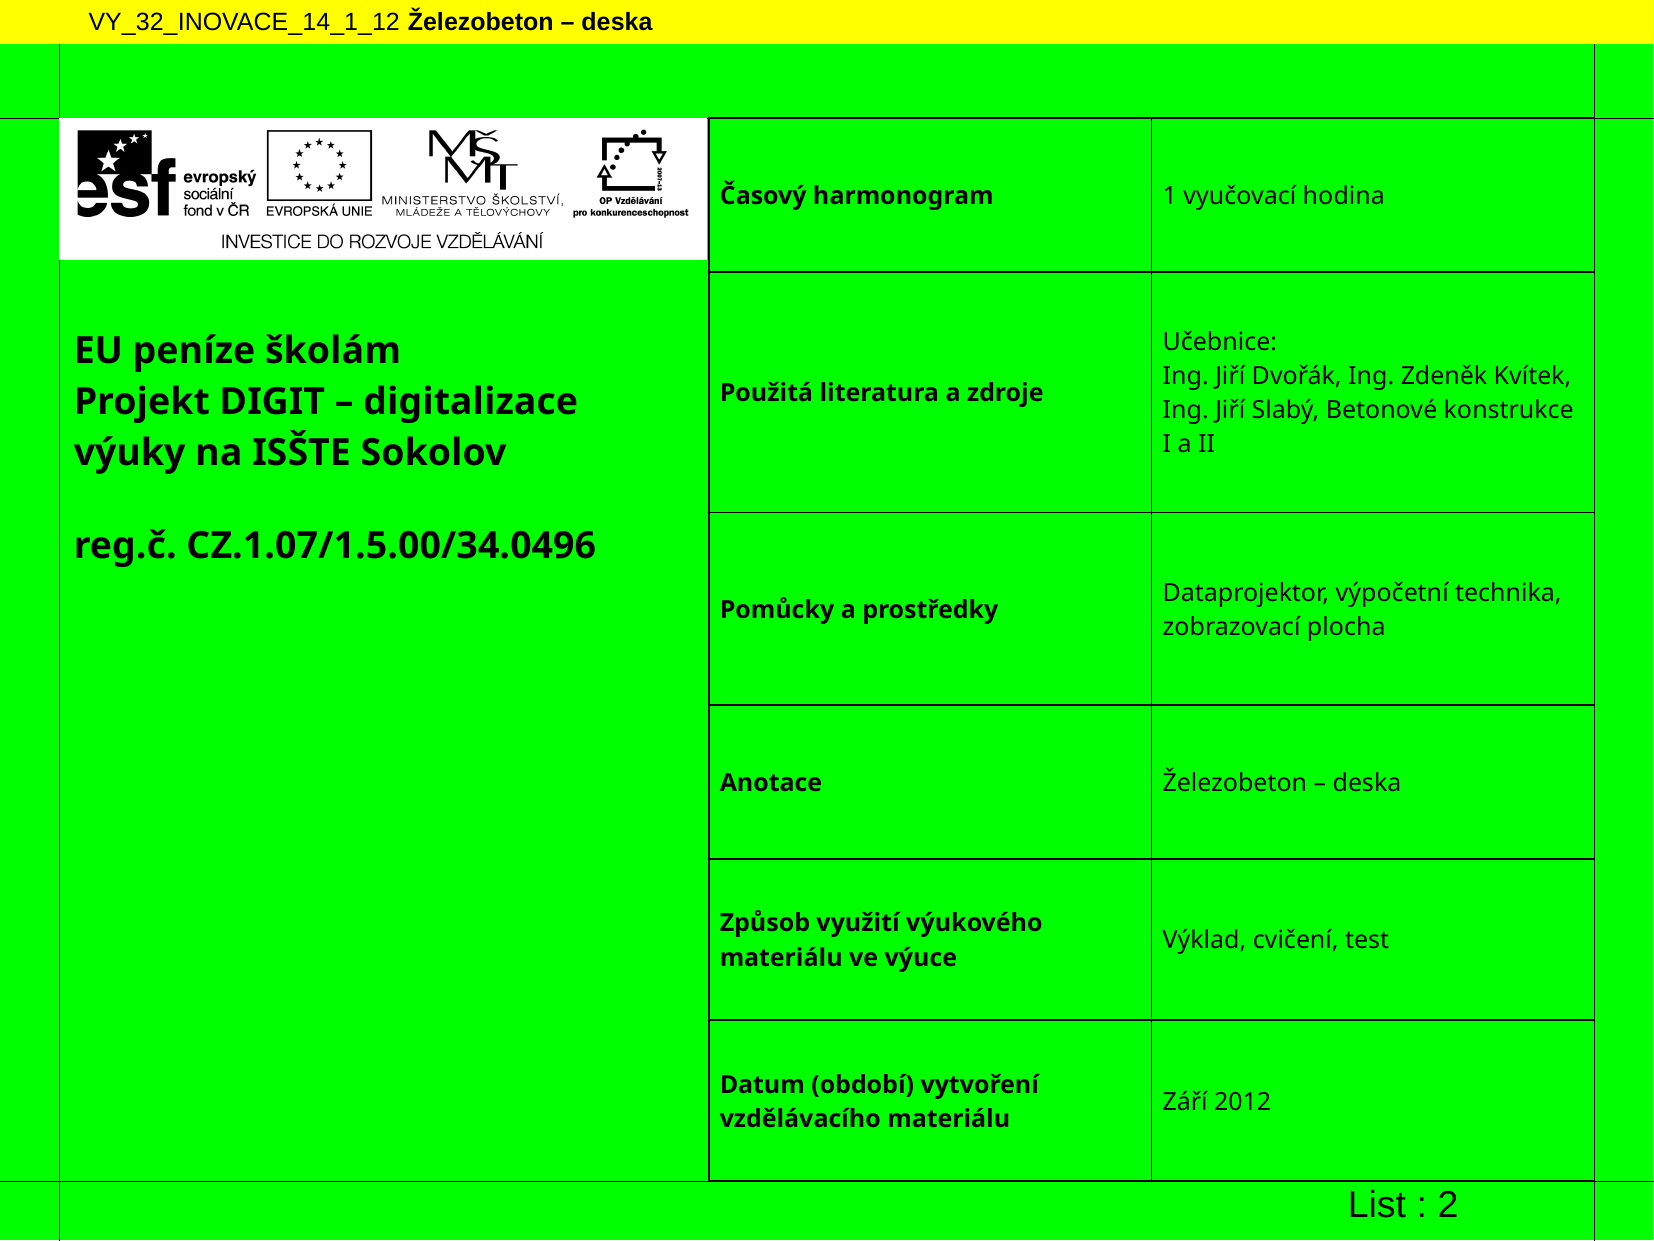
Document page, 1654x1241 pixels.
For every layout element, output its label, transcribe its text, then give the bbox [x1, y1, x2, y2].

table_cell Anotace [710, 706, 1151, 858]
table_cell Výklad, cvičení, test [1152, 860, 1594, 1019]
table_cell Učebnice: Ing. Jiří Dvořák, Ing. Zdeněk Kvítek, Ing. Jiří Slabý, Betonové konstrukce I a II [1152, 273, 1594, 512]
text_box List : <číslo> [1357, 1176, 1599, 1241]
picture [59, 118, 707, 260]
table_cell Dataprojektor, výpočetní technika, zobrazovací plocha [1152, 513, 1594, 704]
table_cell Železobeton – deska [1152, 706, 1594, 858]
table_cell Datum (období) vytvoření vzdělávacího materiálu [710, 1021, 1151, 1180]
table_header Časový harmonogram [710, 119, 1151, 271]
text_box VY_32_INOVACE_14_1_12 Železobeton – deska [0, 0, 1654, 44]
table_cell Září 2012 [1152, 1021, 1594, 1180]
table_cell Způsob využití výukového materiálu ve výuce [710, 860, 1151, 1019]
table_cell Použitá literatura a zdroje [710, 273, 1151, 512]
table_header 1 vyučovací hodina [1152, 119, 1594, 271]
table_cell Pomůcky a prostředky [710, 513, 1151, 704]
text_box EU peníze školám Projekt DIGIT – digitalizace výuky na ISŠTE Sokolov reg.č. CZ.1.07/1.5.00/34.0496 [59, 315, 680, 562]
